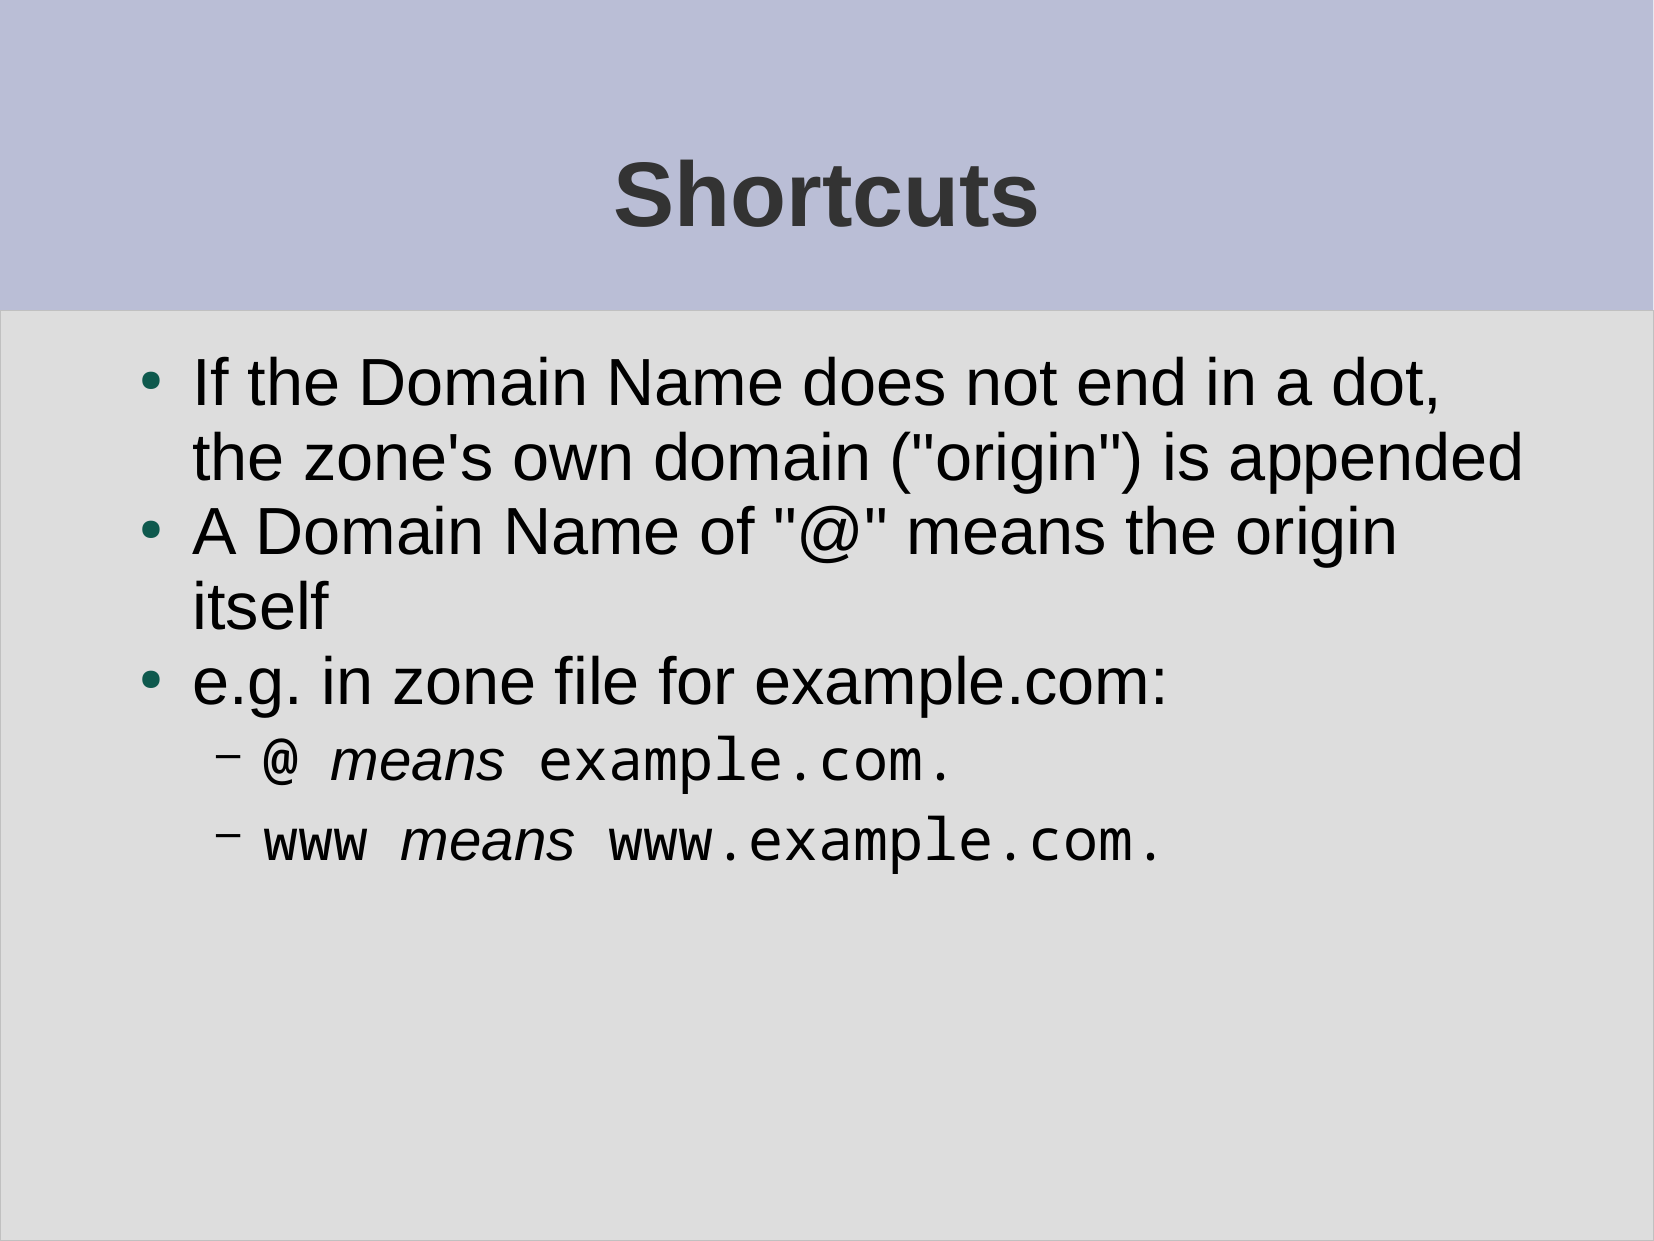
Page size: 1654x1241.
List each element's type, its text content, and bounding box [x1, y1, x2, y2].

title Shortcuts [121, 91, 1534, 299]
list If the Domain Name does not end in a dot, the zone's own domain ("origin") is appended A Domain Name of "@" means the origin itself e.g. in zone file for example.com: @ means example.com. www means www.example.com. [121, 344, 1534, 1127]
